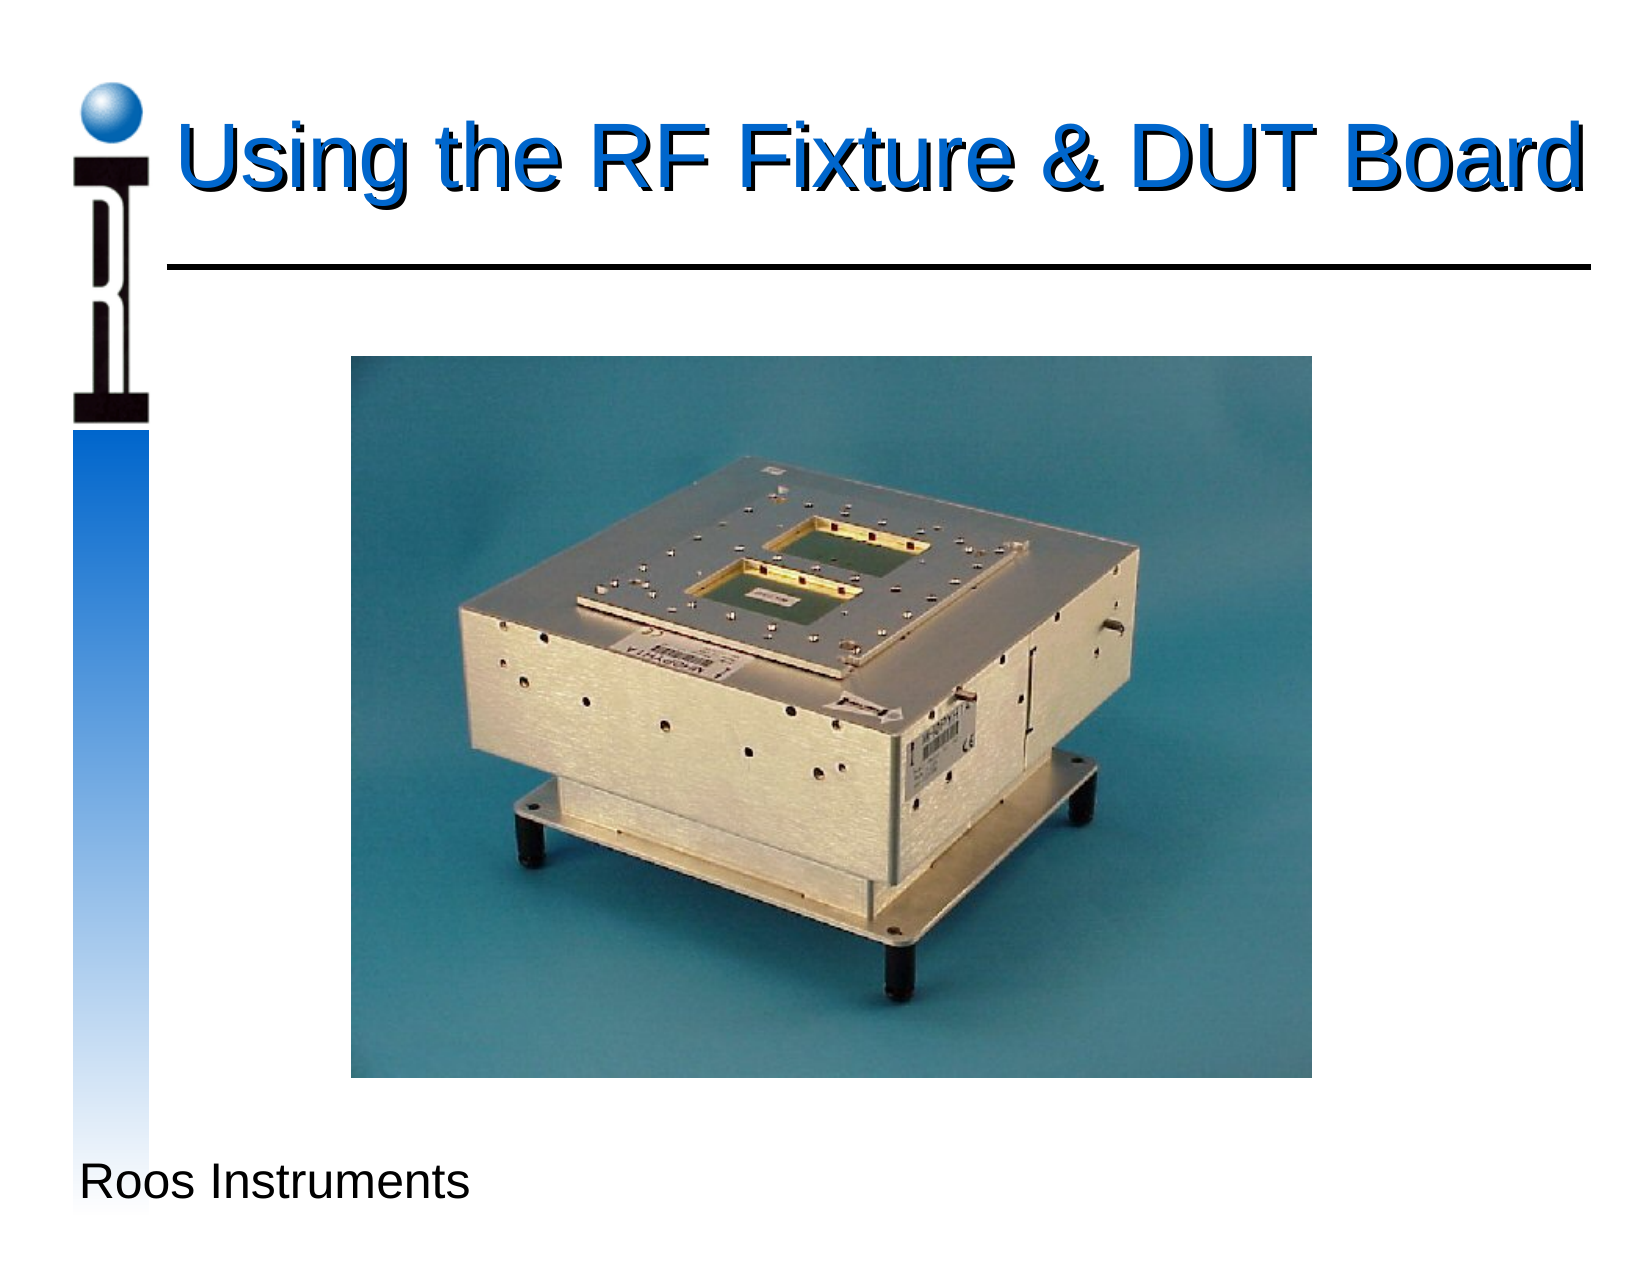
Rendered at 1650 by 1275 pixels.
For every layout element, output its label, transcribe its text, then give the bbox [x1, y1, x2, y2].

picture [69, 78, 154, 430]
picture [351, 356, 1312, 1078]
title Using the RF Fixture & DUT Board [171, 59, 1591, 253]
